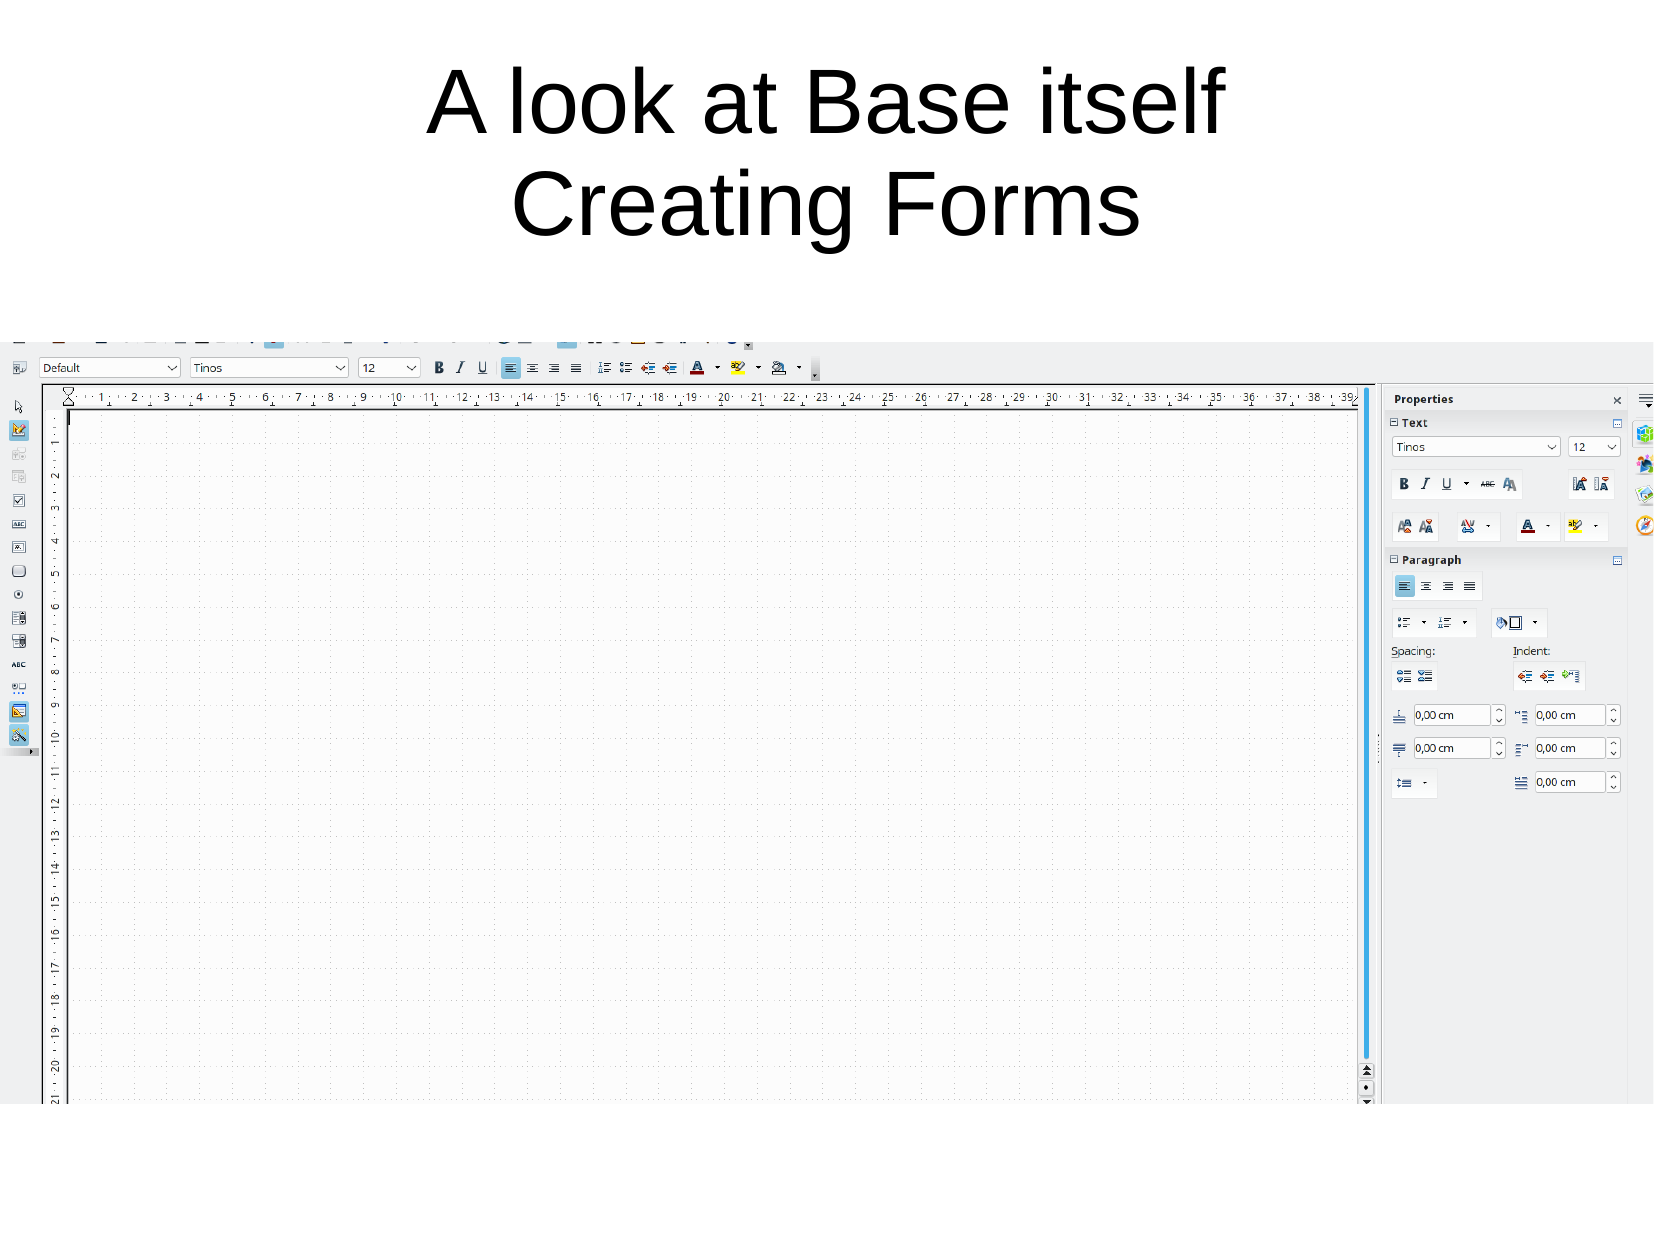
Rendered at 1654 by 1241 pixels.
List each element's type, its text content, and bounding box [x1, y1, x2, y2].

title A look at Base itself Creating Forms [82, 49, 1571, 257]
picture [0, 342, 1654, 1104]
